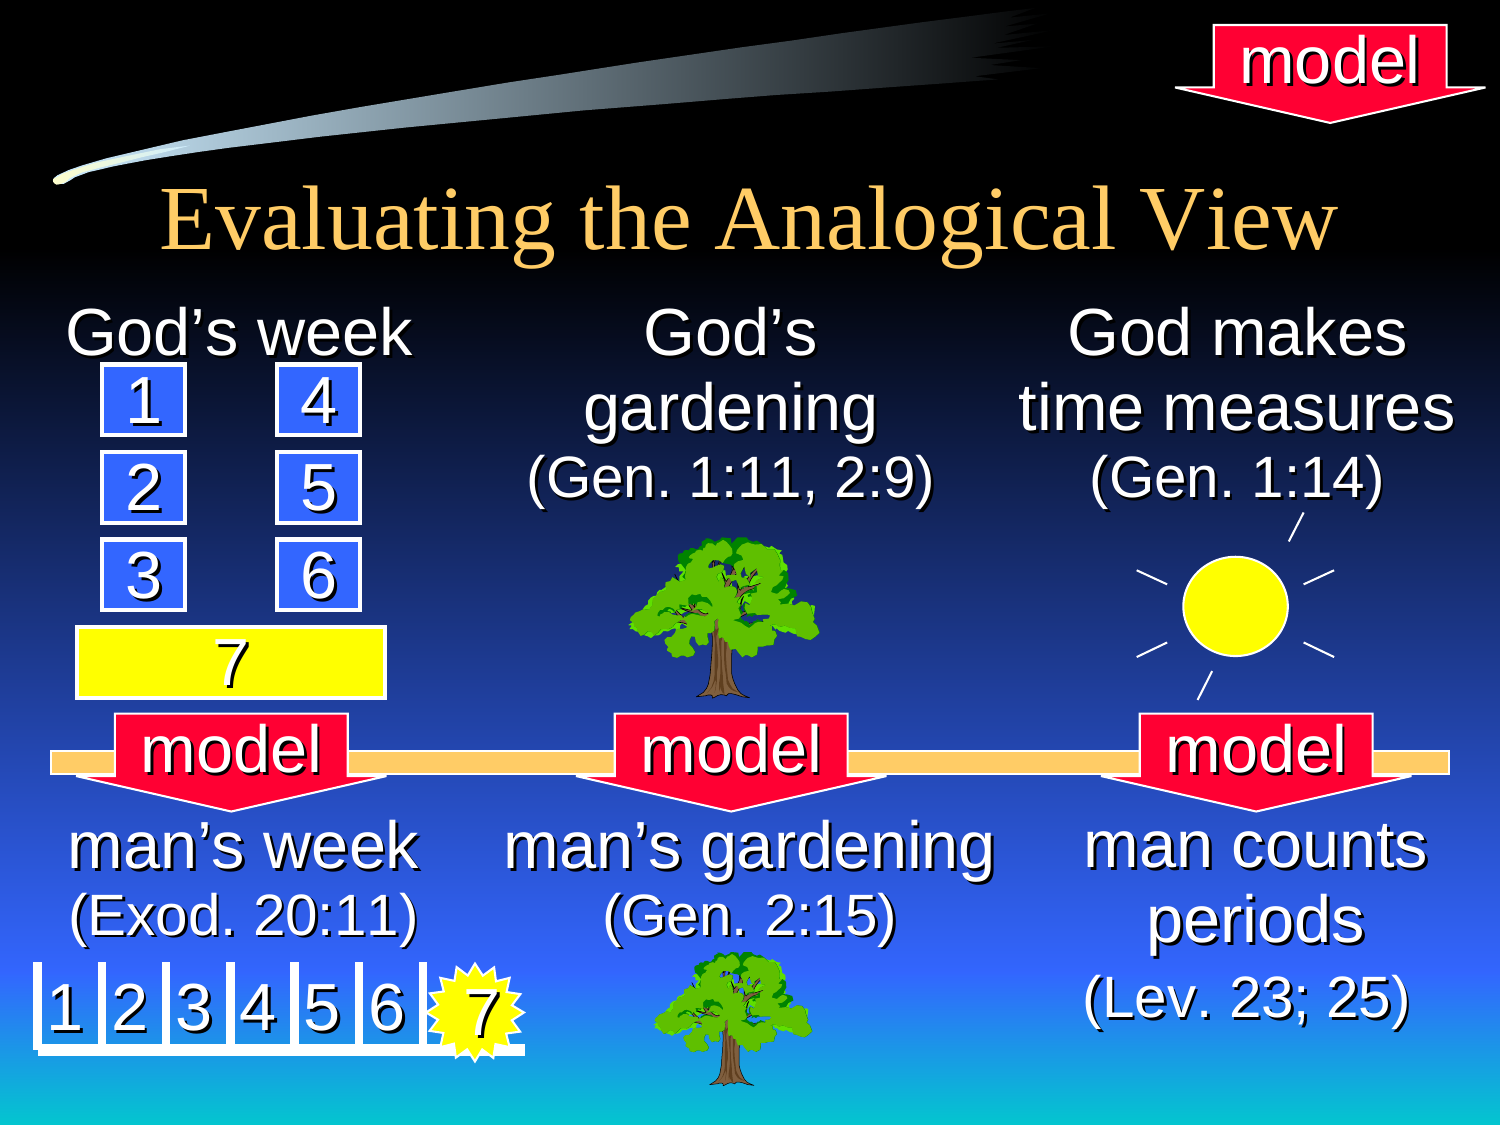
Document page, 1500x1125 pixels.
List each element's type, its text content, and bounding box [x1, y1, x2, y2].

text_box 2 [96, 962, 160, 1053]
text_box [1373, 751, 1449, 774]
text_box God’s week [49, 287, 463, 378]
text_box 5 [277, 452, 361, 523]
text_box [1183, 556, 1288, 657]
text_box [348, 751, 614, 774]
chart [628, 537, 821, 699]
text_box man’s week (Exod. 20:11) [0, 800, 474, 955]
text_box model [575, 713, 887, 812]
text_box 4 [277, 378, 361, 436]
text_box man’s gardening (Gen. 2:15) [474, 800, 1026, 955]
text_box 3 [160, 962, 224, 1053]
text_box 1 [102, 378, 186, 436]
text_box 6 [277, 539, 361, 611]
text_box model [76, 713, 387, 800]
text_box model [1100, 713, 1412, 799]
text_box 7 [426, 963, 524, 1062]
text_box 3 [102, 539, 186, 611]
text_box 7 [77, 627, 386, 698]
text_box model [1175, 24, 1486, 123]
text_box 1 [31, 962, 96, 1053]
text_box man counts periods (Lev. 23; 25) [1062, 799, 1450, 1040]
title Evaluating the Analogical View [112, 124, 1388, 313]
text_box 5 [288, 962, 353, 1053]
text_box God makes time measures (Gen. 1:14) [987, 287, 1488, 518]
text_box 2 [102, 452, 186, 523]
chart [653, 952, 813, 1087]
text_box [51, 751, 114, 774]
text_box 4 [313, 393, 323, 408]
text_box God’s gardening (Gen. 1:11, 2:9) [499, 287, 963, 518]
text_box [848, 751, 1139, 774]
text_box 6 [353, 962, 451, 1053]
text_box 4 [224, 962, 288, 1053]
